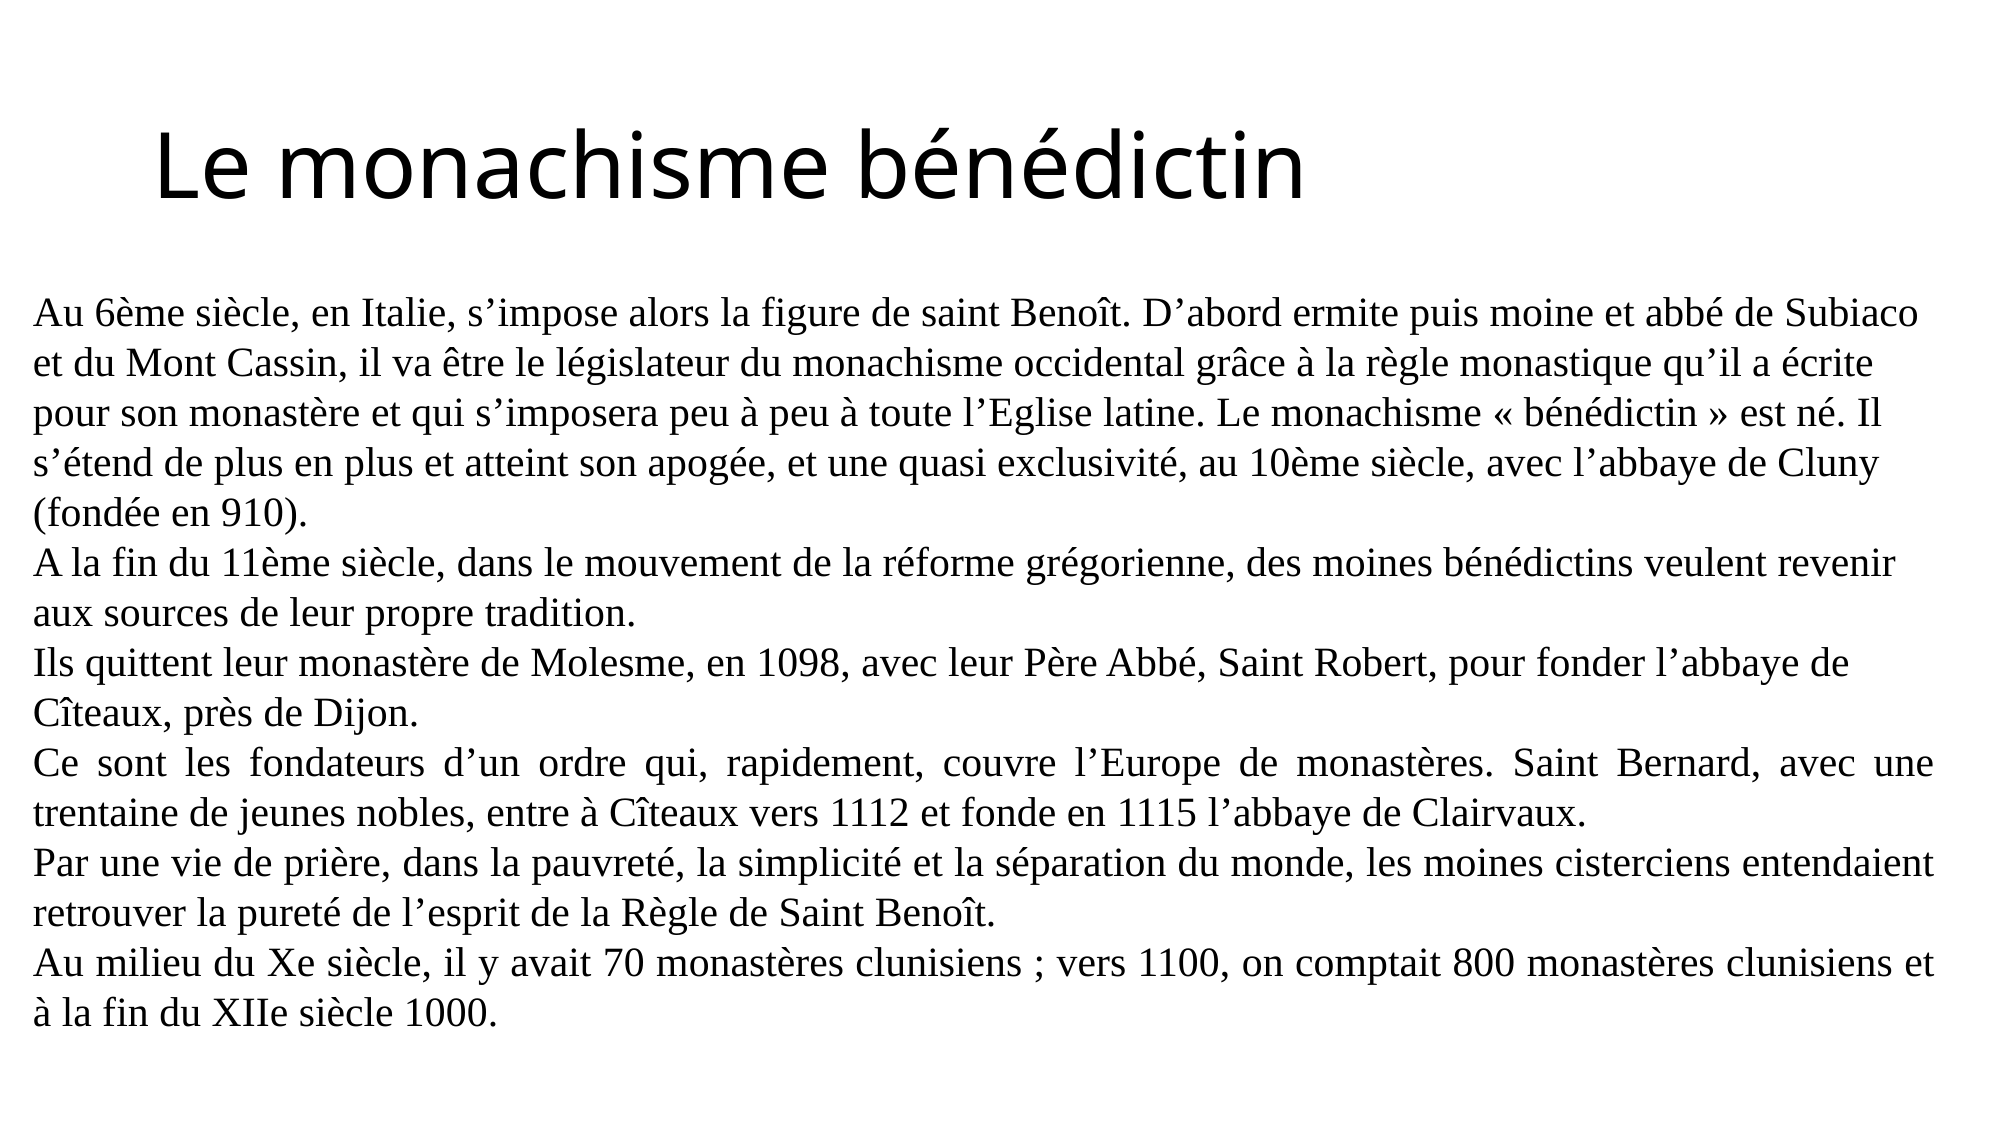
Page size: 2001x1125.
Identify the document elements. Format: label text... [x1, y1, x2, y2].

text_box Au 6ème siècle, en Italie, s’impose alors la figure de saint Benoît. D’abord ermite puis moine et abbé de Subiaco et du Mont Cassin, il va être le législateur du monachisme occidental grâce à la règle monastique qu’il a écrite pour son monastère et qui s’imposera peu à peu à toute l’Eglise latine. Le monachisme « bénédictin » est né. Il s’étend de plus en plus et atteint son apogée, et une quasi exclusivité, au 10ème siècle, avec l’abbaye de Cluny (fondée en 910). A la fin du 11ème siècle, dans le mouvement de la réforme grégorienne, des moines bénédictins veulent revenir aux sources de leur propre tradition. Ils quittent leur monastère de Molesme, en 1098, avec leur Père Abbé, Saint Robert, pour fonder l’abbaye de Cîteaux, près de Dijon. Ce sont les fondateurs d’un ordre qui, rapidement, couvre l’Europe de monastères. Saint Bernard, avec une trentaine de jeunes nobles, entre à Cîteaux vers 1112 et fonde en 1115 l’abbaye de Clairvaux. Par une vie de prière, dans la pauvreté, la simplicité et la séparation du monde, les moines cisterciens entendaient retrouver la pureté de l’esprit de la Règle de Saint Benoît. Au milieu du Xe siècle, il y avait 70 monastères clunisiens ; vers 1100, on comptait 800 monastères clunisiens et à la fin du XIIe siècle 1000. [18, 277, 1953, 1050]
title Le monachisme bénédictin [137, 59, 1863, 277]
